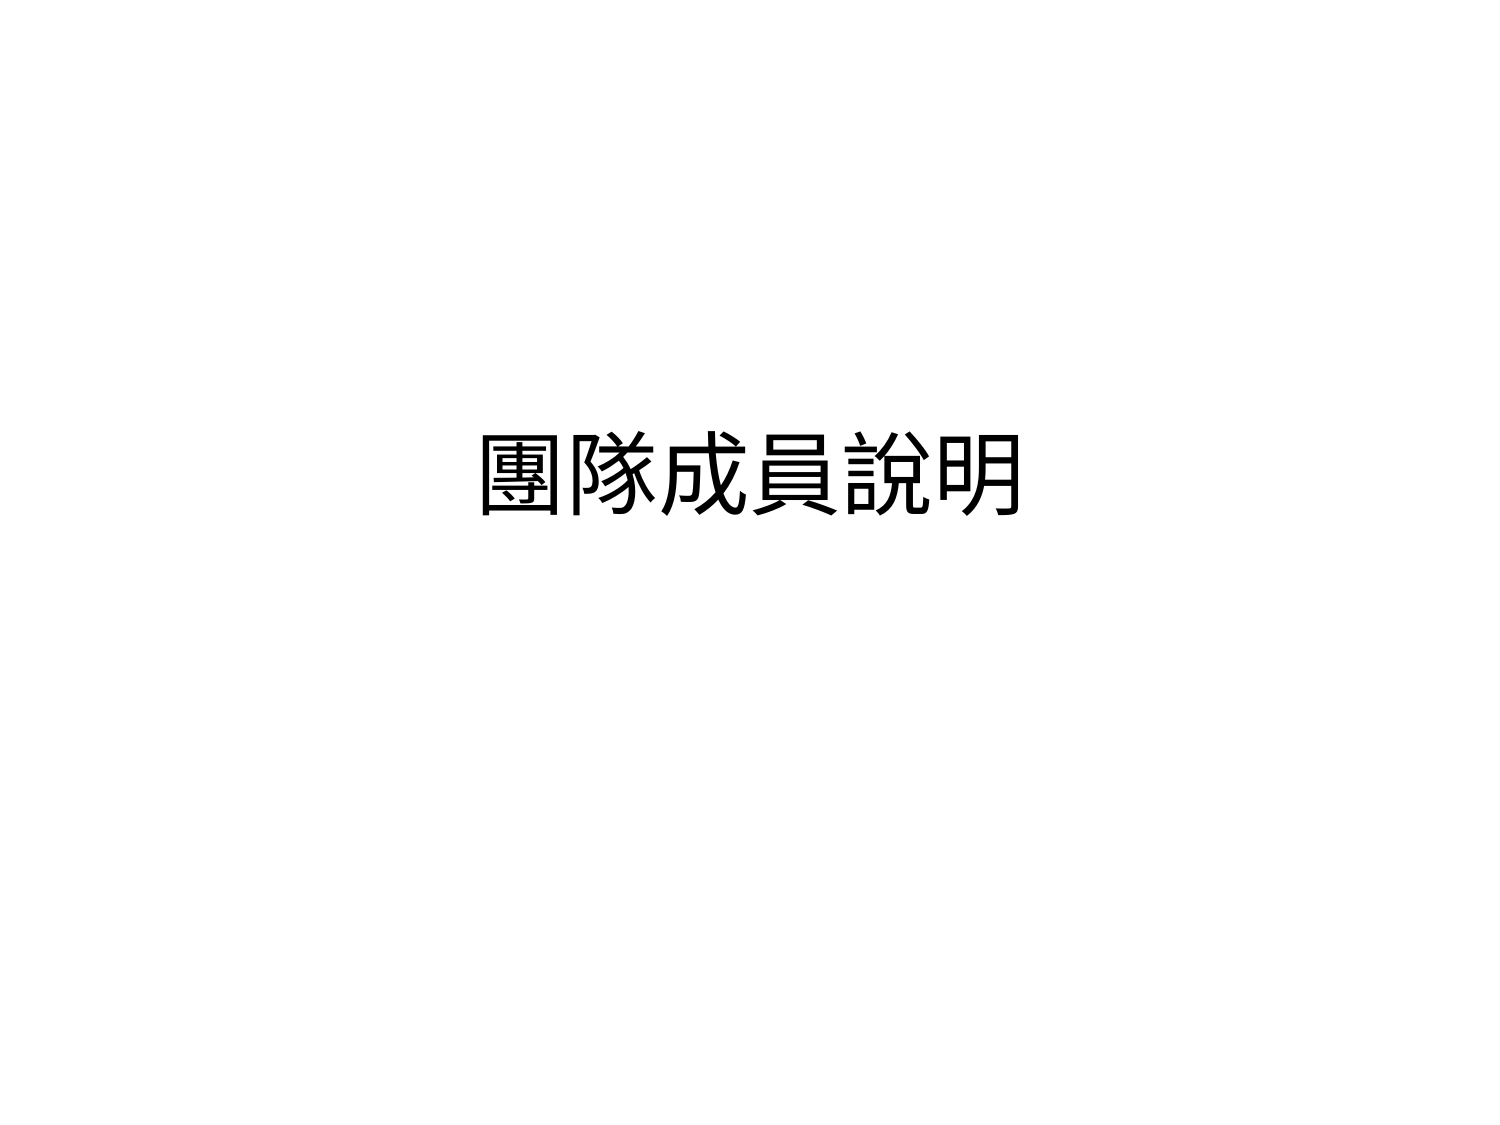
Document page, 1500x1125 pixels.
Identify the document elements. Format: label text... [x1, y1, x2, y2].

title 團隊成員說明 [112, 374, 1388, 563]
